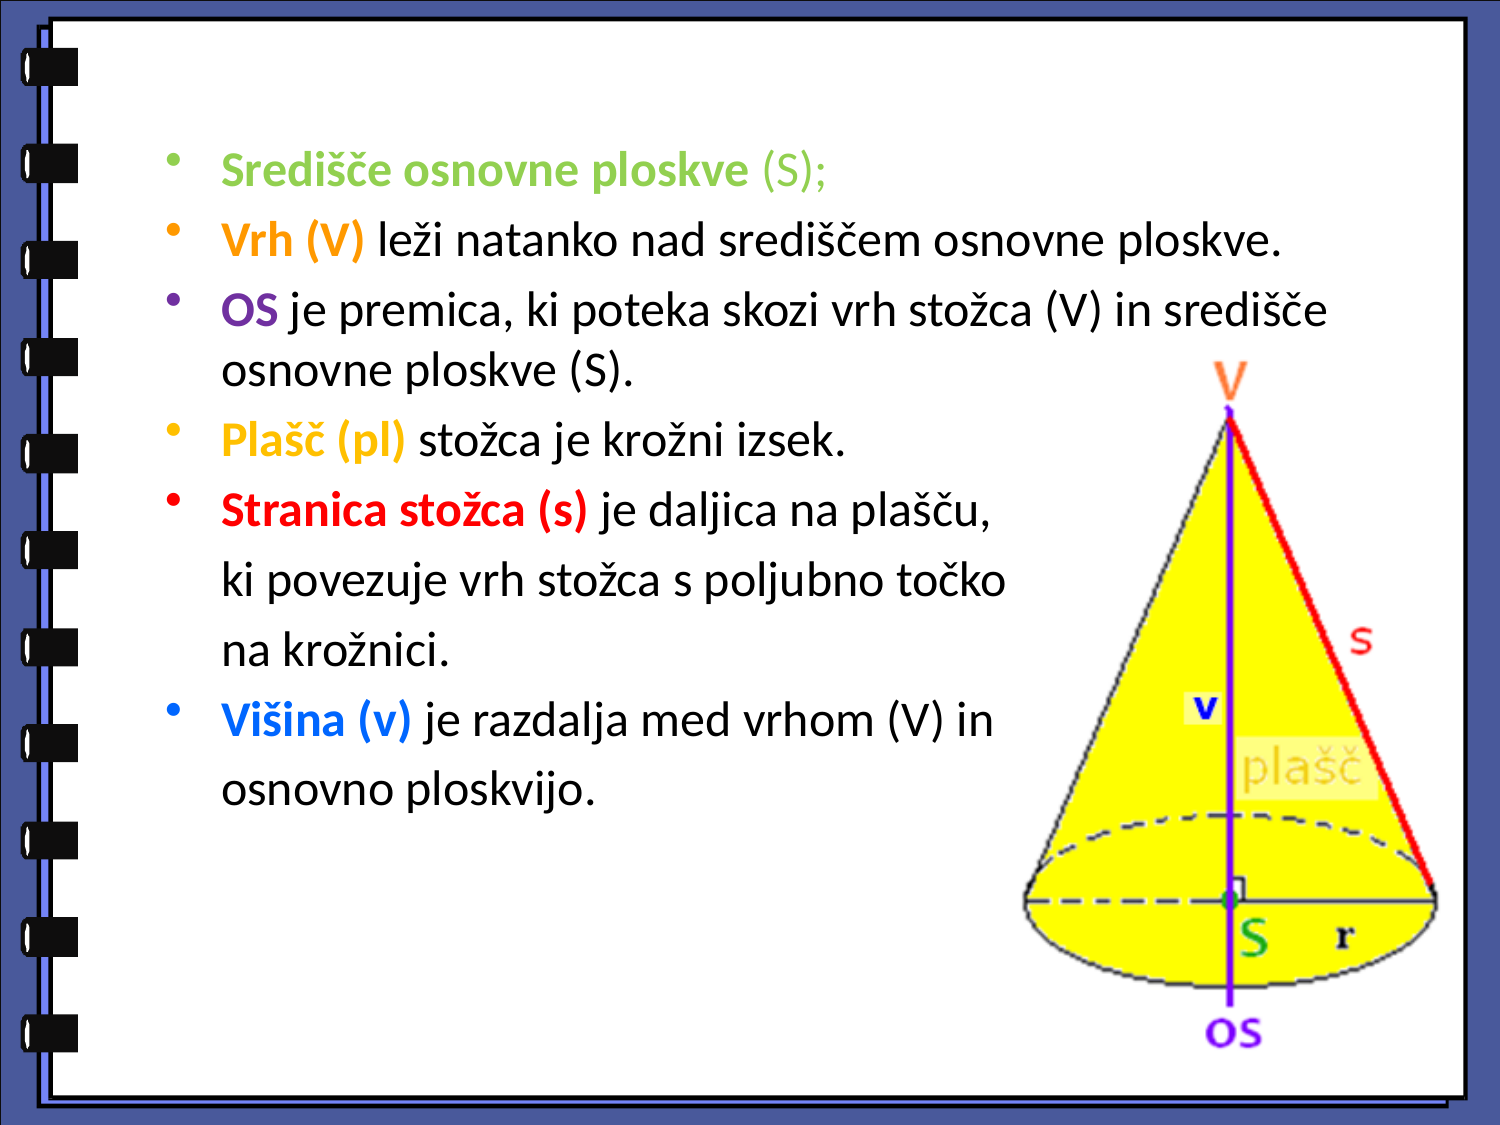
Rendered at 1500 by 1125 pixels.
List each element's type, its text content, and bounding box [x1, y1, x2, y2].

picture [1019, 351, 1444, 1070]
list Središče osnovne ploskve (S); Vrh (V) leži natanko nad središčem osnovne ploskve. OS je premica, ki poteka skozi vrh stožca (V) in središče osnovne ploskve (S). Plašč (pl) stožca je krožni izsek. Stranica stožca (s) je daljica na plašču, ki povezuje vrh stožca s poljubno točko na krožnici. Višina (v) je razdalja med vrhom (V) in osnovno ploskvijo. [150, 58, 1413, 1063]
